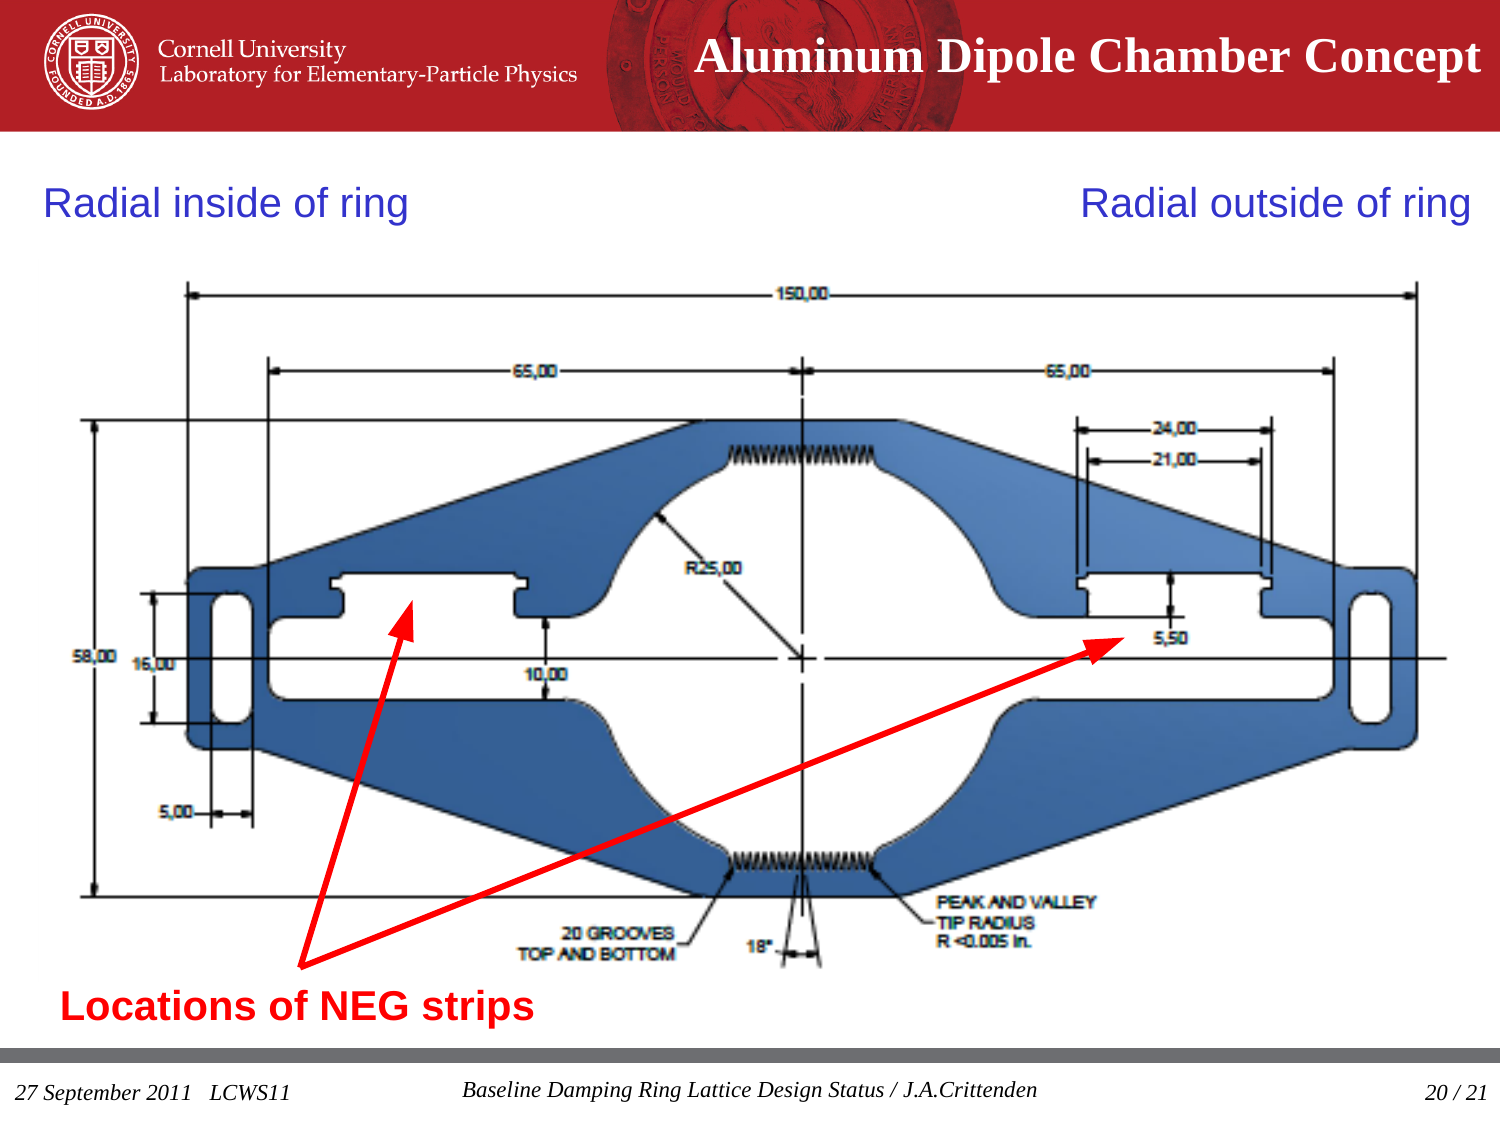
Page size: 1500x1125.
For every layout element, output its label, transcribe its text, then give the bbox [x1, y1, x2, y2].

picture [0, 0, 1500, 132]
text_box Radial inside of ring [42, 179, 410, 227]
title Aluminum Dipole Chamber Concept [675, 0, 1500, 113]
text_box Radial outside of ring [1080, 179, 1473, 227]
picture [37, 259, 1463, 982]
text_box Locations of NEG strips [44, 975, 608, 1028]
